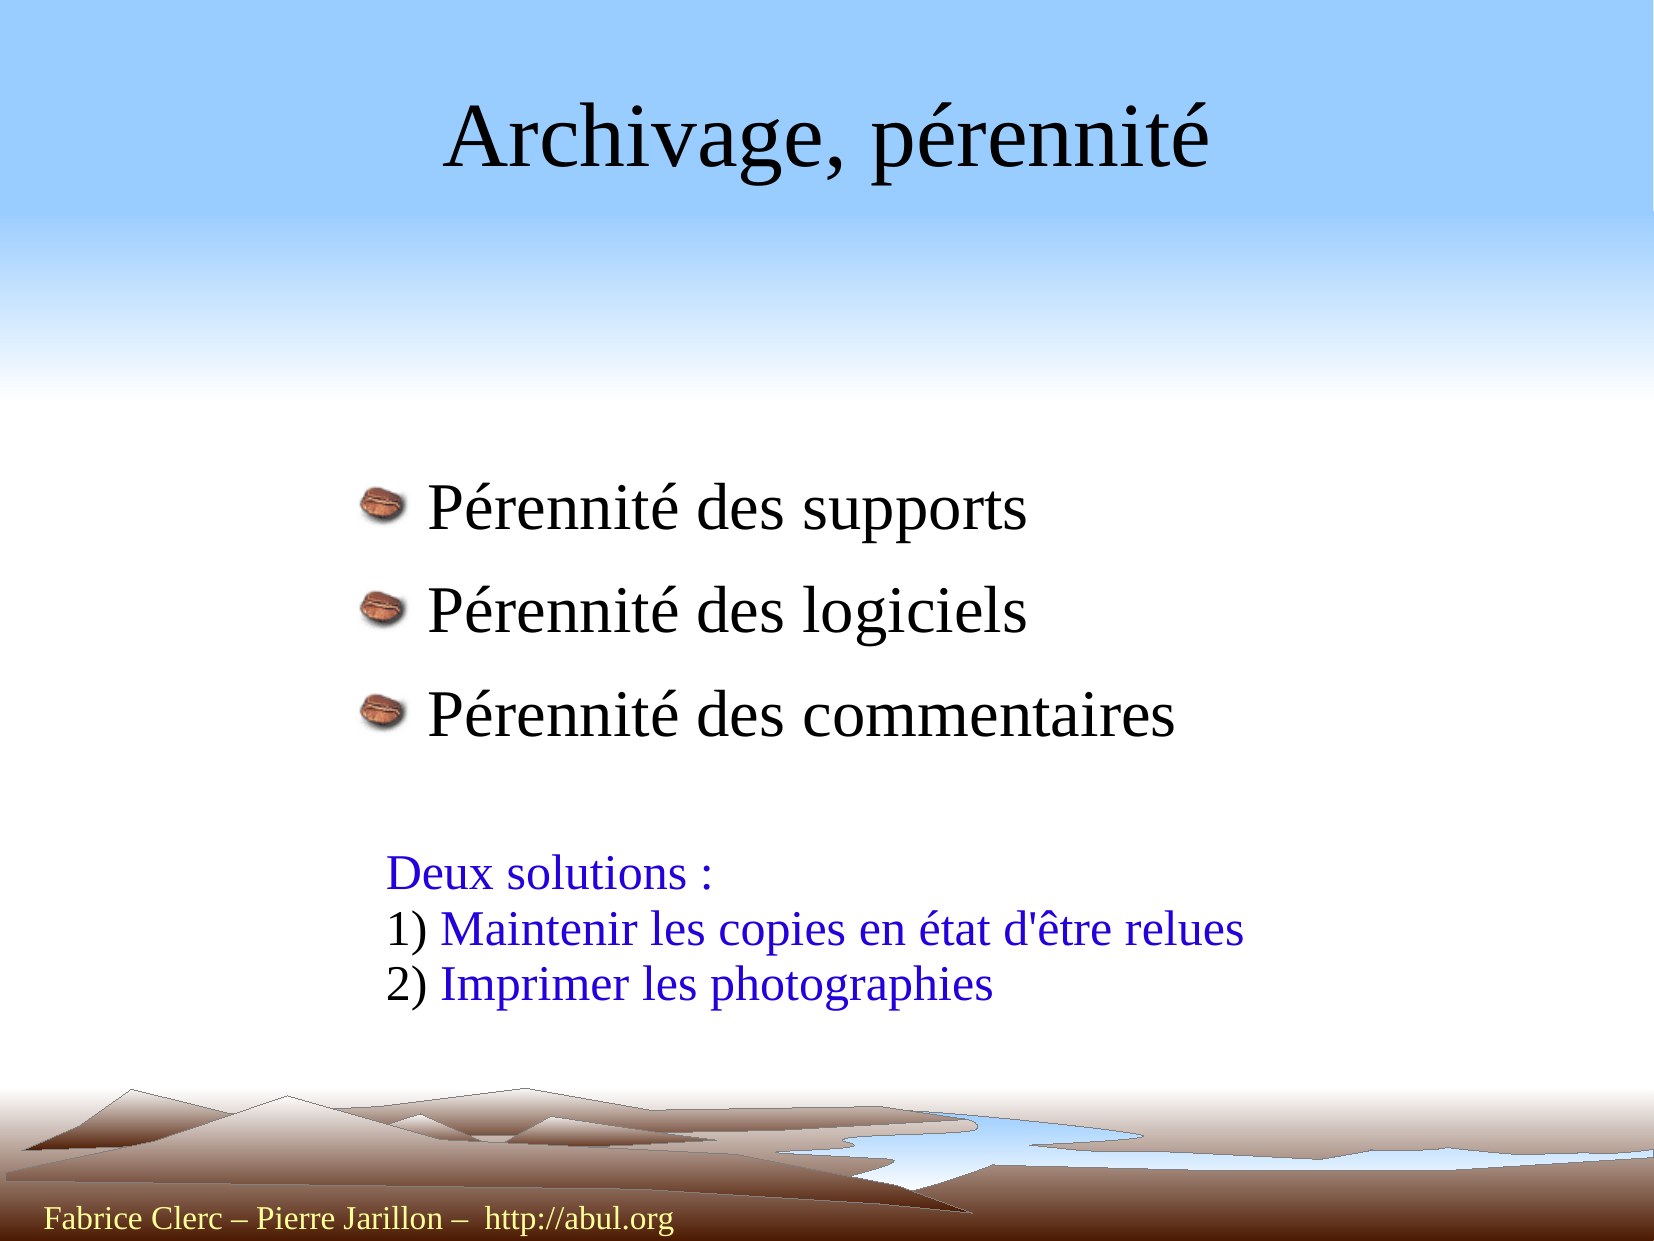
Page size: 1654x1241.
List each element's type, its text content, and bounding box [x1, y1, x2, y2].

text_box Deux solutions : Maintenir les copies en état d'être relues Imprimer les photographies [385, 845, 1591, 1012]
list Pérennité des supports Pérennité des logiciels Pérennité des commentaires [345, 469, 1437, 903]
title Archivage, pérennité [121, 41, 1534, 229]
